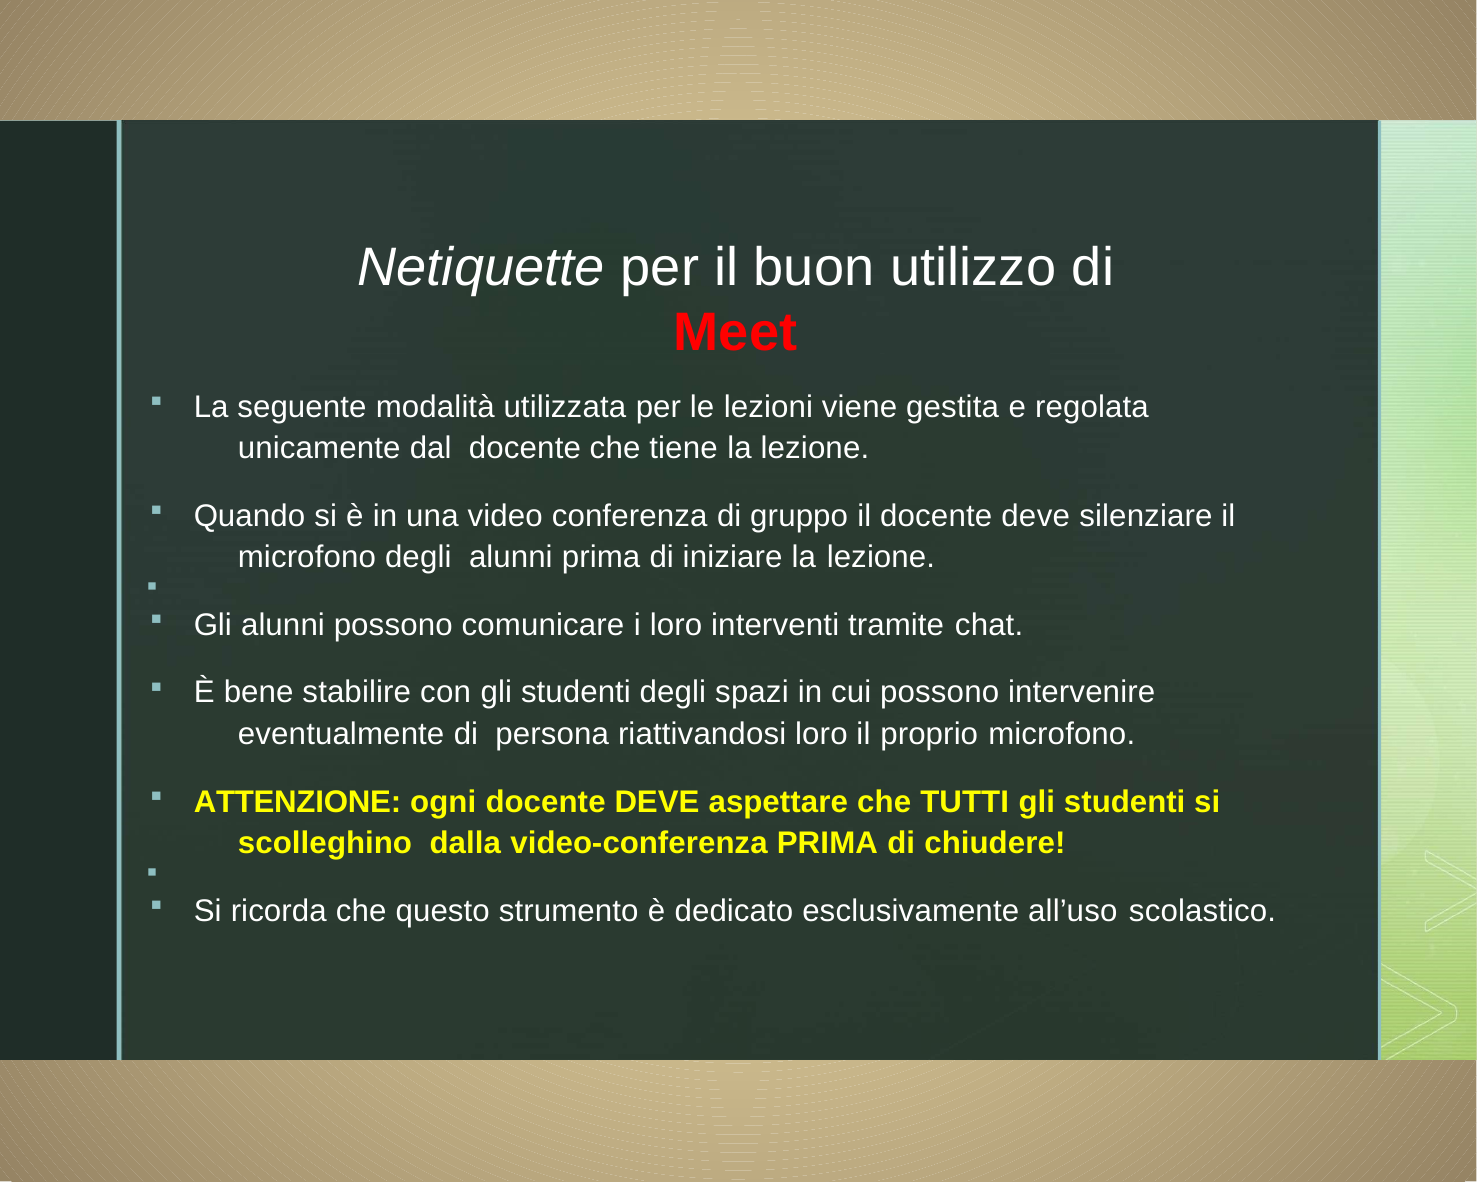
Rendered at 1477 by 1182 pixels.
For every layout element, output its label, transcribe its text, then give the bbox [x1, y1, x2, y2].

list La seguente modalità utilizzata per le lezioni viene gestita e regolata unicamente dal docente che tiene la lezione. Quando si è in una video conferenza di gruppo il docente deve silenziare il microfono degli alunni prima di iniziare la lezione. Gli alunni possono comunicare i loro interventi tramite chat. È bene stabilire con gli studenti degli spazi in cui possono intervenire eventualmente di persona riattivandosi loro il proprio microfono. ATTENZIONE: ogni docente DEVE aspettare che TUTTI gli studenti si scolleghino dalla video-conferenza PRIMA di chiudere! Si ricorda che questo strumento è dedicato esclusivamente all’uso scolastico. [124, 379, 1353, 954]
title Netiquette per il buon utilizzo di Meet [355, 229, 1219, 363]
